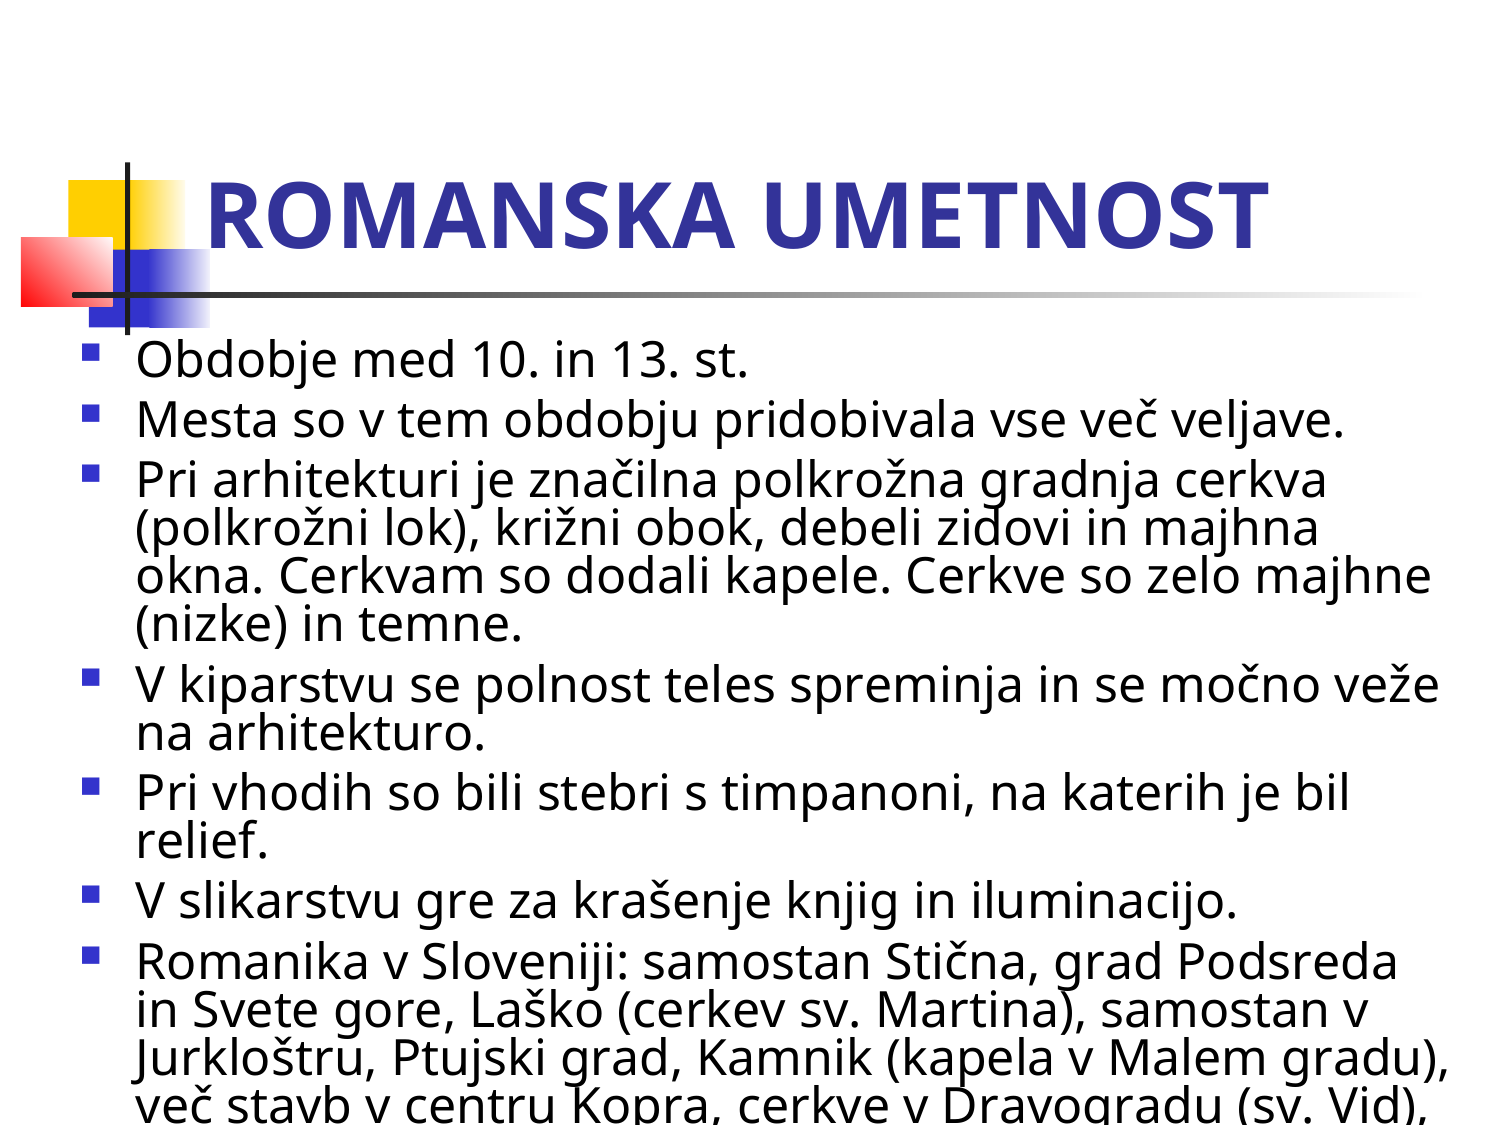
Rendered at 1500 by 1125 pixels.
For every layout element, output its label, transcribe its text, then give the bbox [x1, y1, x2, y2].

list Obdobje med 10. in 13. st. Mesta so v tem obdobju pridobivala vse več veljave. Pri arhitekturi je značilna polkrožna gradnja cerkva (polkrožni lok), križni obok, debeli zidovi in majhna okna. Cerkvam so dodali kapele. Cerkve so zelo majhne (nizke) in temne. V kiparstvu se polnost teles spreminja in se močno veže na arhitekturo. Pri vhodih so bili stebri s timpanoni, na katerih je bil relief. V slikarstvu gre za krašenje knjig in iluminacijo. Romanika v Sloveniji: samostan Stična, grad Podsreda in Svete gore, Laško (cerkev sv. Martina), samostan v Jurkloštru, Ptujski grad, Kamnik (kapela v Malem gradu), več stavb v centru Kopra, cerkve v Dravogradu (sv. Vid), Vuzenici, na Muti in kostnica v Libeličah. [64, 331, 1469, 1083]
title ROMANSKA UMETNOST [188, 35, 1468, 276]
